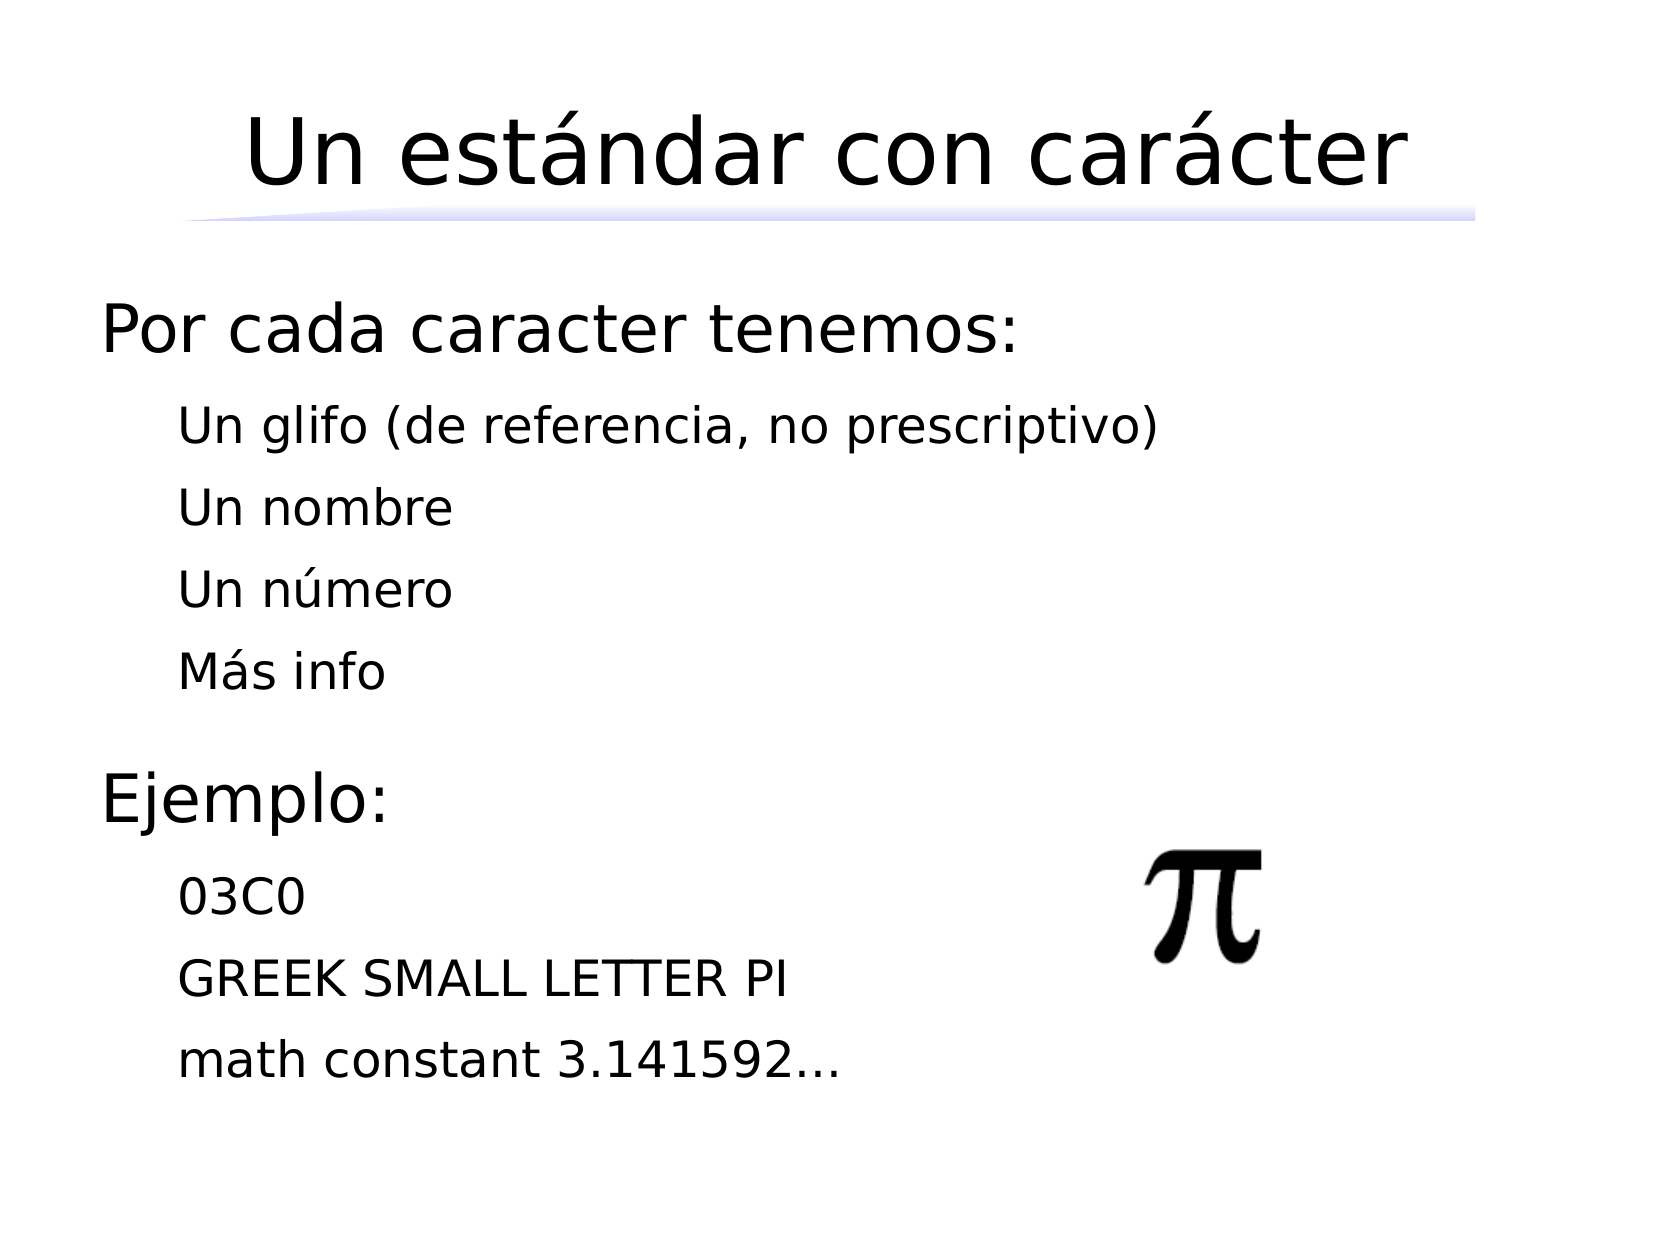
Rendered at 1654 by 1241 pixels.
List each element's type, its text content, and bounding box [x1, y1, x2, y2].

picture [1122, 826, 1285, 990]
title Un estándar con carácter [82, 49, 1571, 257]
list Por cada caracter tenemos: Un glifo (de referencia, no prescriptivo) Un nombre Un número Más info Ejemplo: 03C0 GREEK SMALL LETTER PI math constant 3.141592... [82, 290, 1571, 1109]
